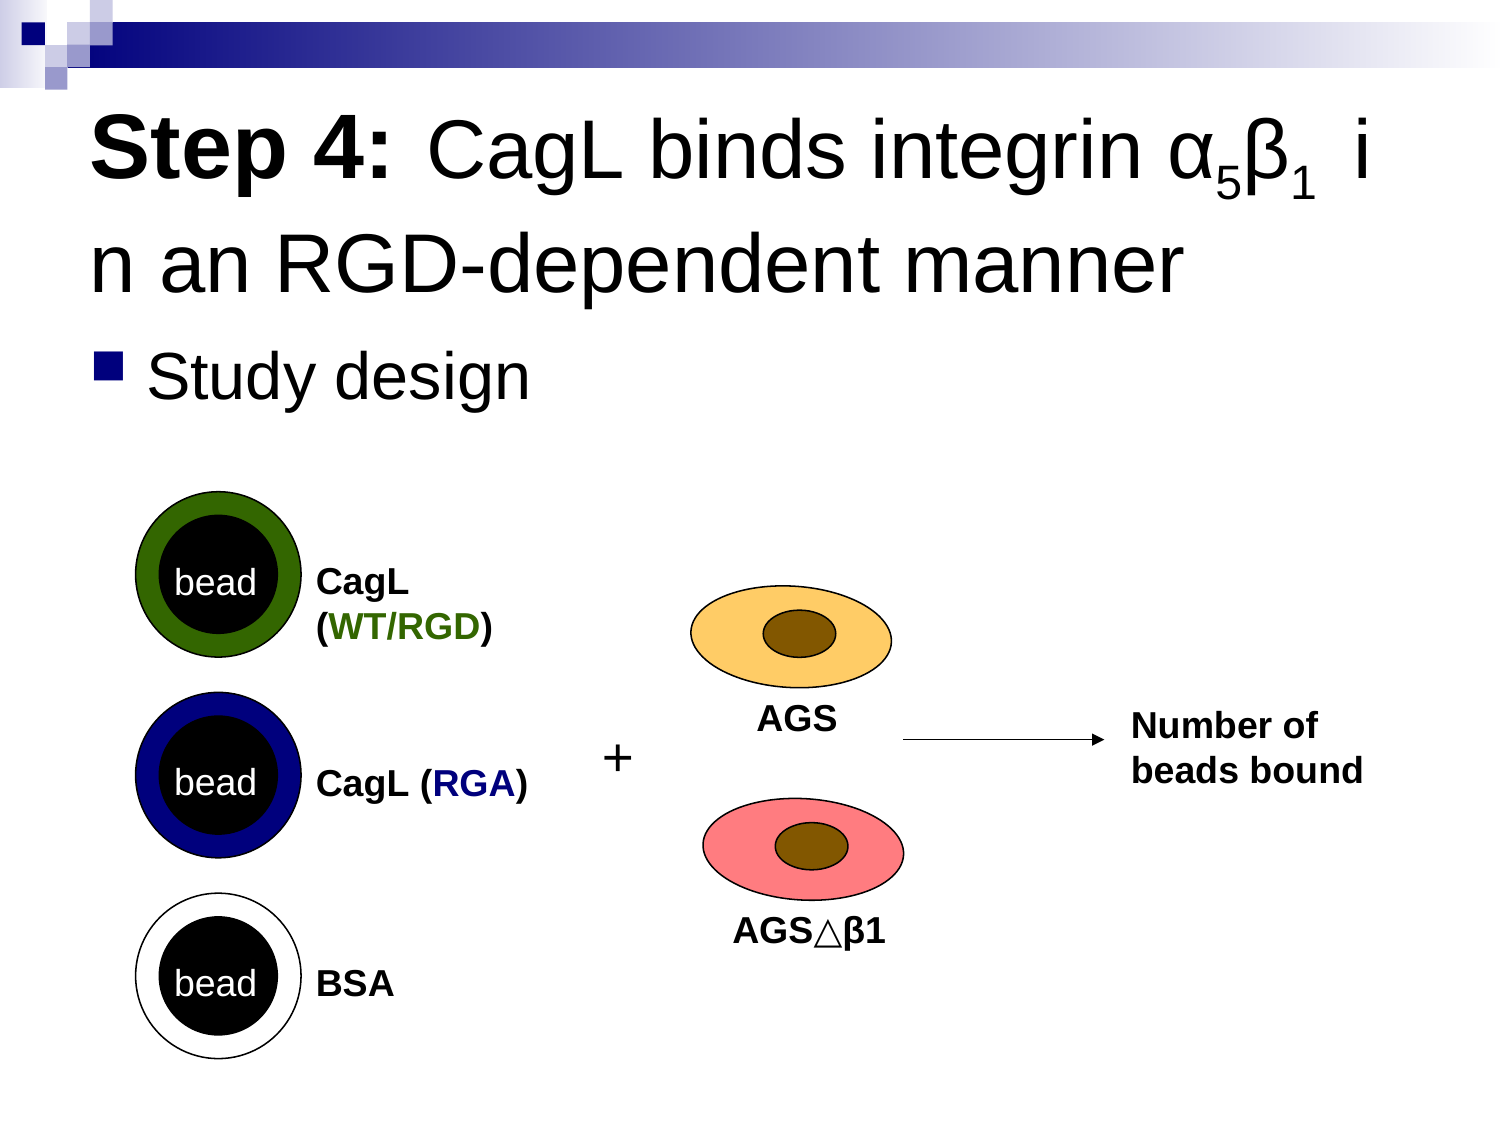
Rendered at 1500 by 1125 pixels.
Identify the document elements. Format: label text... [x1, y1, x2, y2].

text_box [703, 798, 904, 898]
text_box CagL (RGA) [301, 751, 561, 812]
text_box [135, 893, 301, 1059]
list Study design [75, 324, 1426, 963]
text_box bead [159, 750, 278, 811]
text_box BSA [301, 951, 561, 1012]
text_box [690, 585, 892, 686]
text_box [135, 692, 301, 858]
text_box bead [159, 951, 278, 1012]
text_box AGS [631, 686, 963, 747]
text_box CagL (WT/RGD) [301, 549, 609, 655]
text_box ＋ [584, 727, 691, 789]
text_box bead [159, 550, 278, 612]
text_box [135, 491, 301, 658]
text_box Number of beads bound [1116, 693, 1400, 799]
title Step 4: CagL binds integrin α5β1 in an RGD-dependent manner [75, 75, 1426, 300]
text_box AGS△β1 [643, 898, 975, 960]
